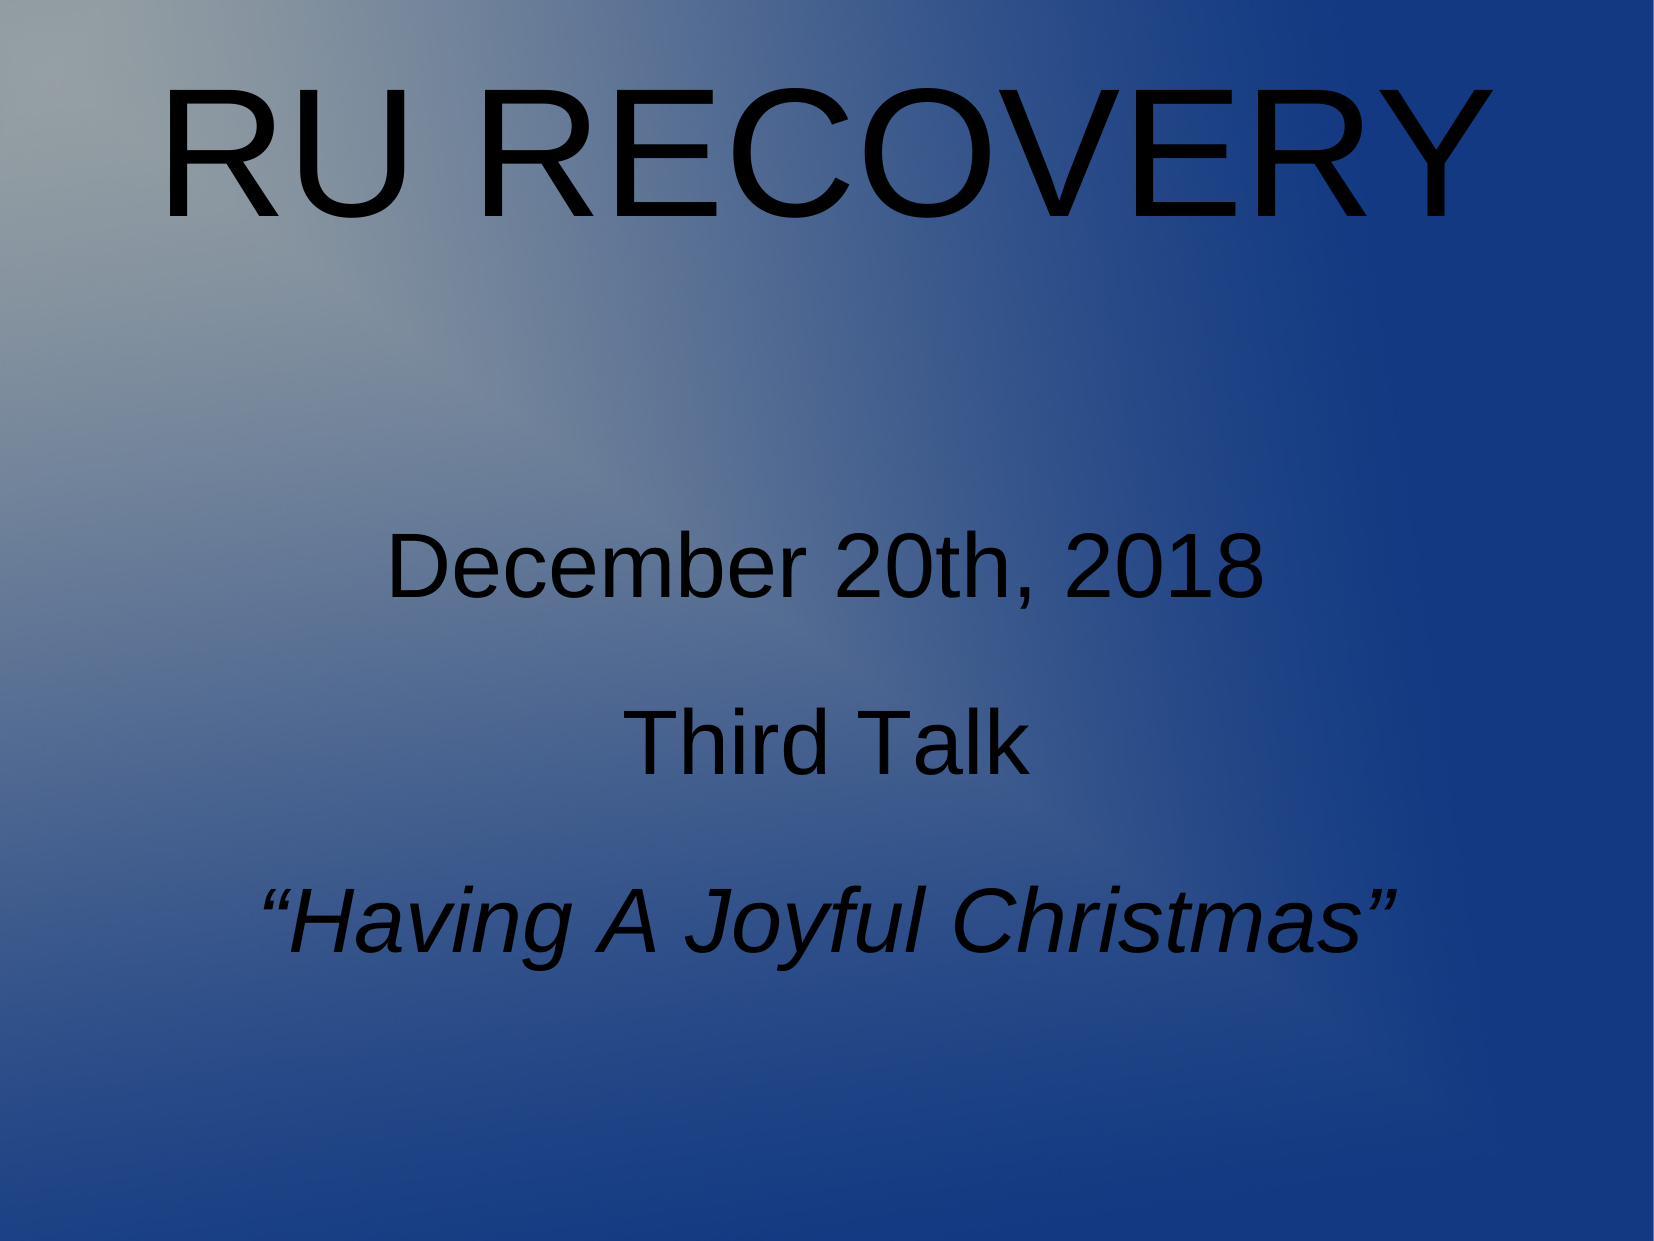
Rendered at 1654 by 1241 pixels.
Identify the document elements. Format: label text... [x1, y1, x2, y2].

picture [0, 0, 1654, 1241]
title RU RECOVERY [82, 49, 1571, 257]
subtitle December 20th, 2018 Third Talk “Having A Joyful Christmas” [82, 290, 1571, 1109]
